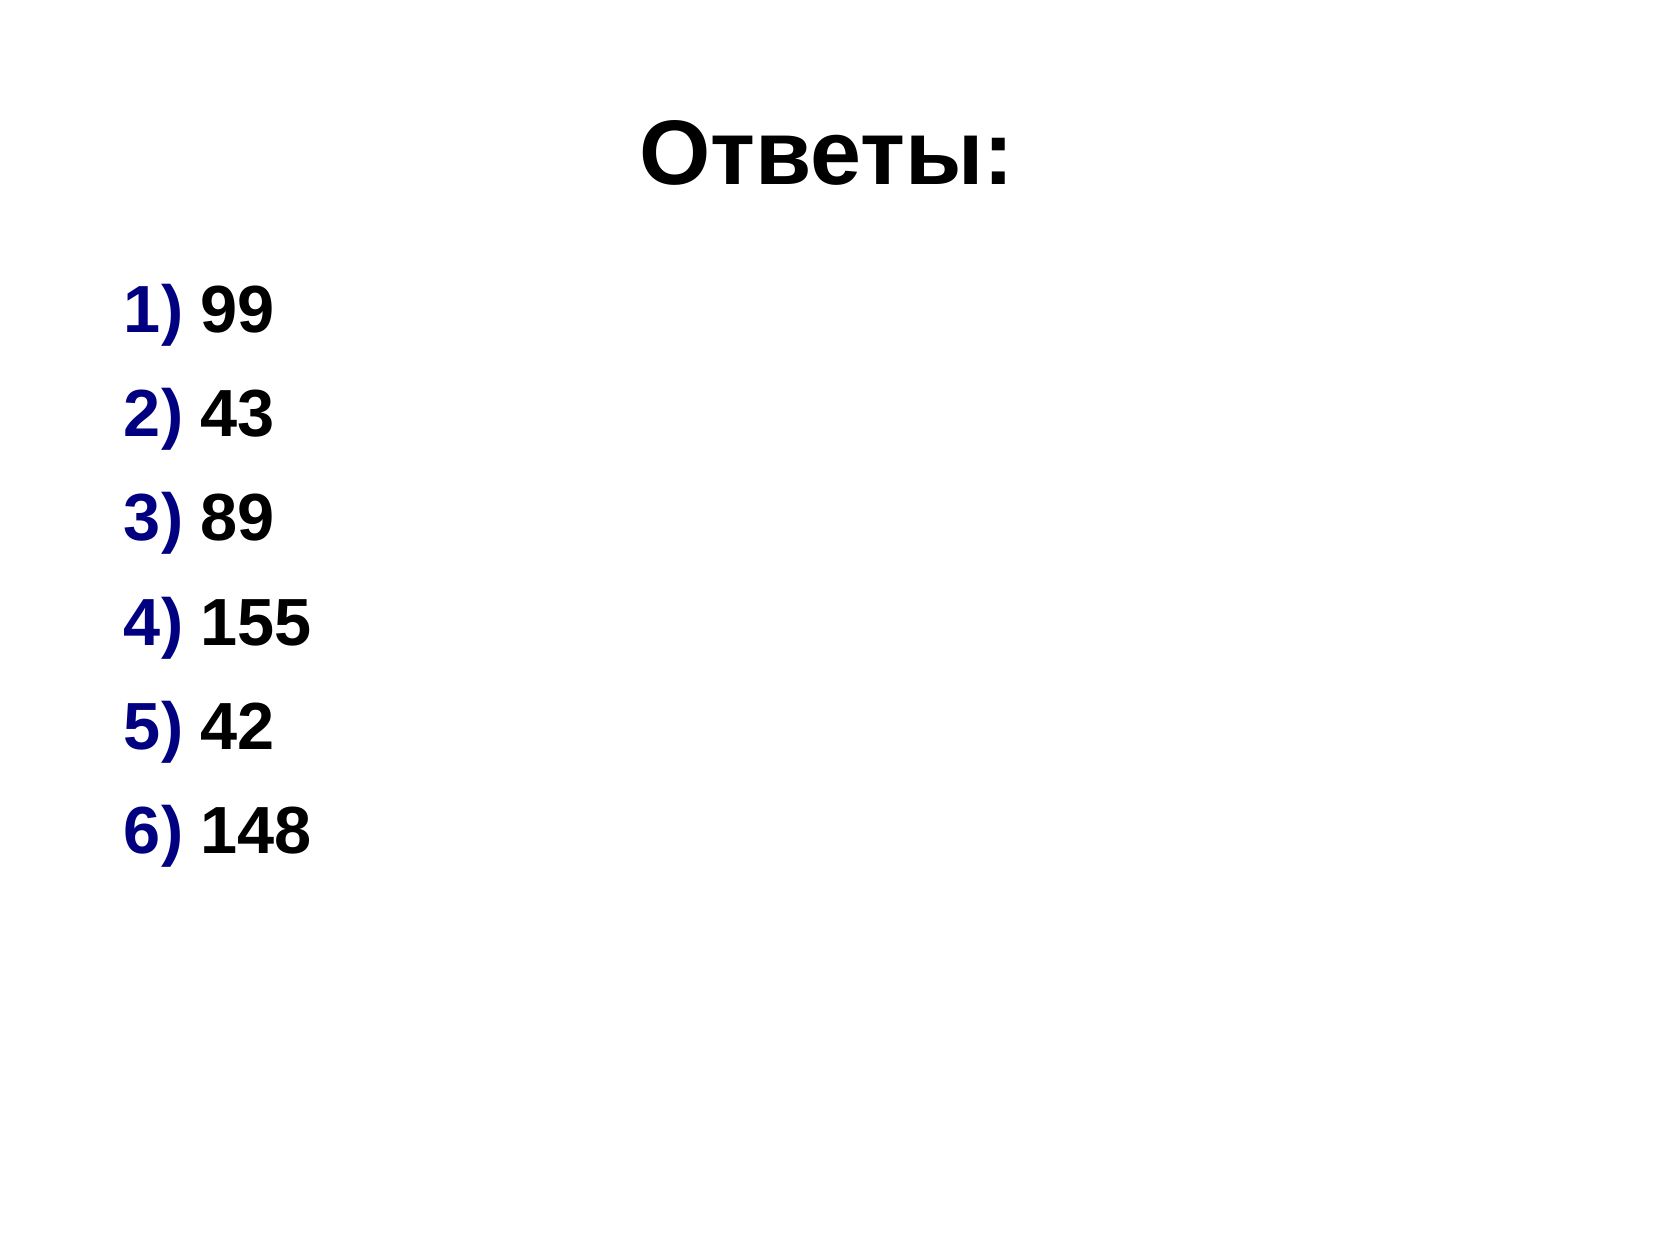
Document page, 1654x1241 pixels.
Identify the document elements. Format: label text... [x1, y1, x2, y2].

title Ответы: [82, 49, 1571, 257]
list 99 43 89 155 42 148 [106, 271, 833, 1091]
